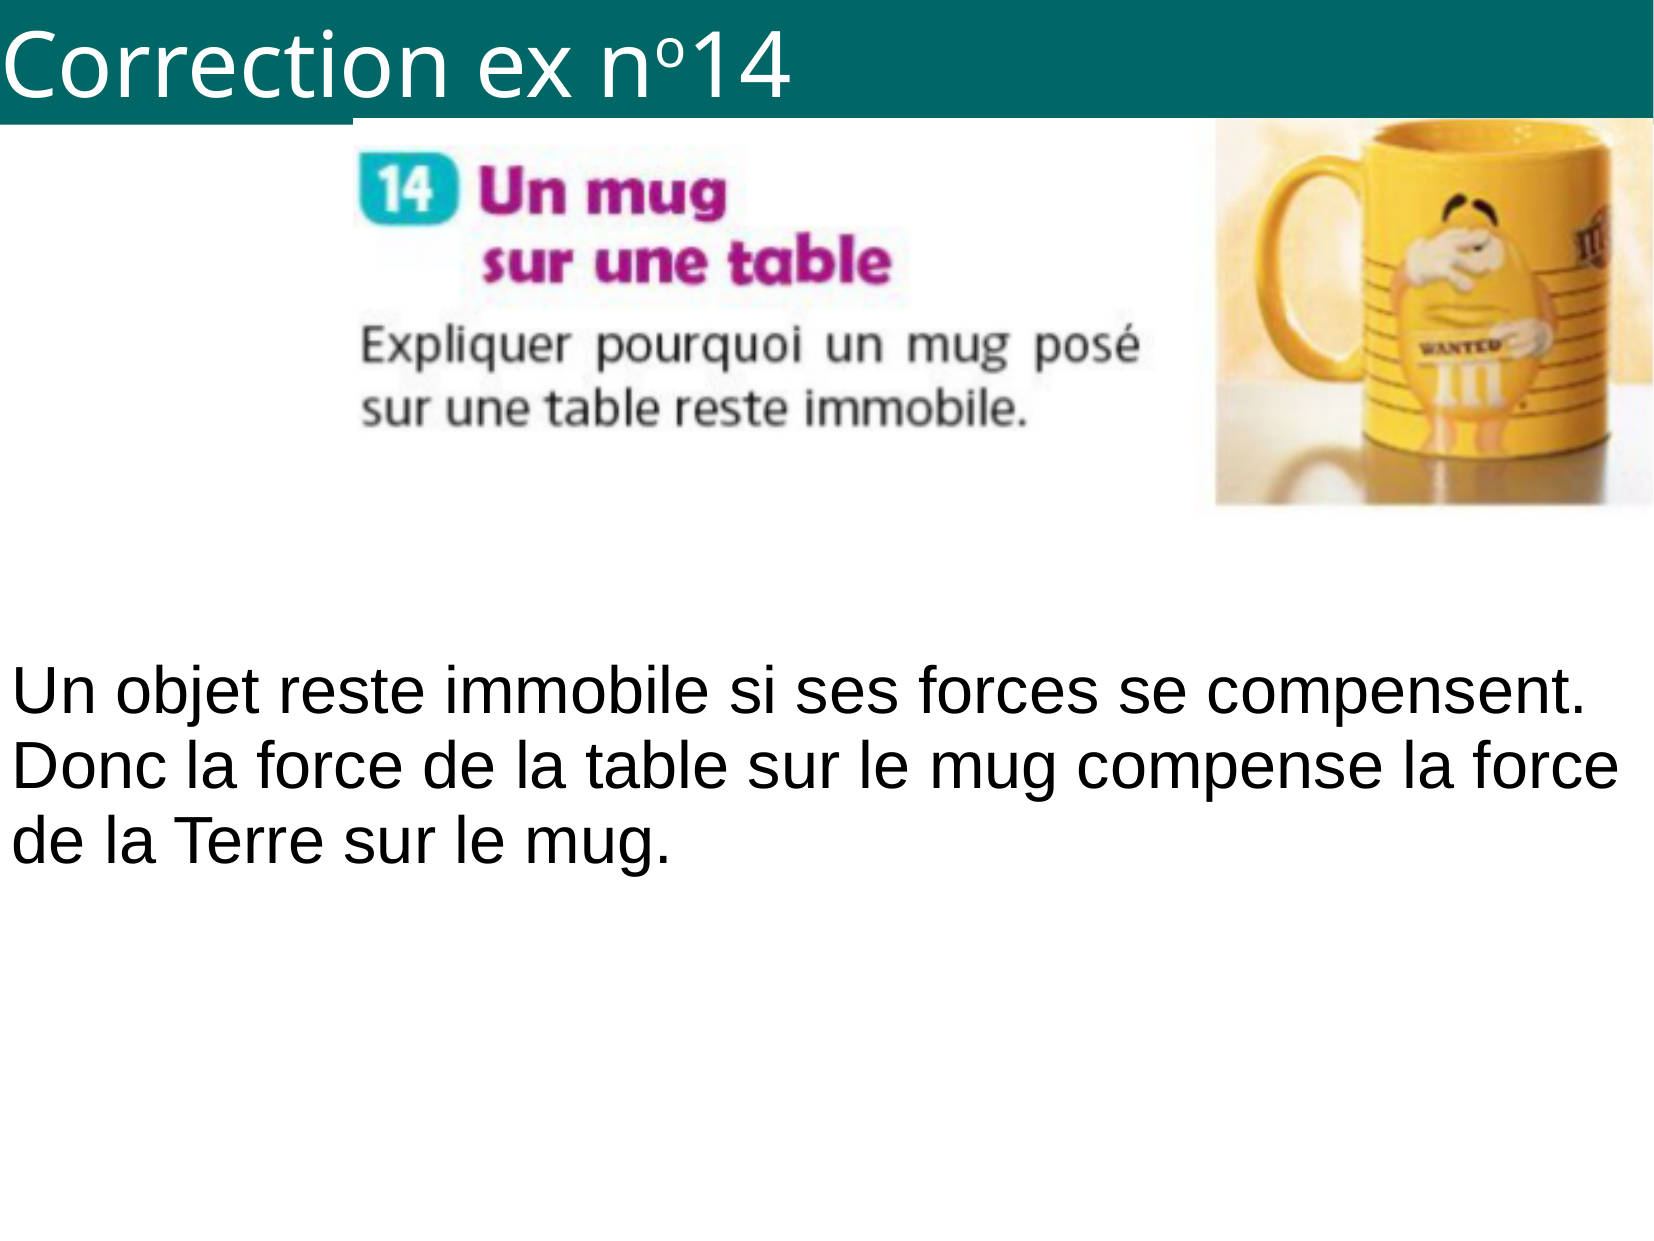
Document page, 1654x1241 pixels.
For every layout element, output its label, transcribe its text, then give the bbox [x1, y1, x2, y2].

subtitle Un objet reste immobile si ses forces se compensent. Donc la force de la table sur le mug compense la force de la Terre sur le mug. [11, 129, 1642, 1229]
title Correction ex no14 [0, 10, 1654, 114]
picture [353, 118, 1654, 532]
